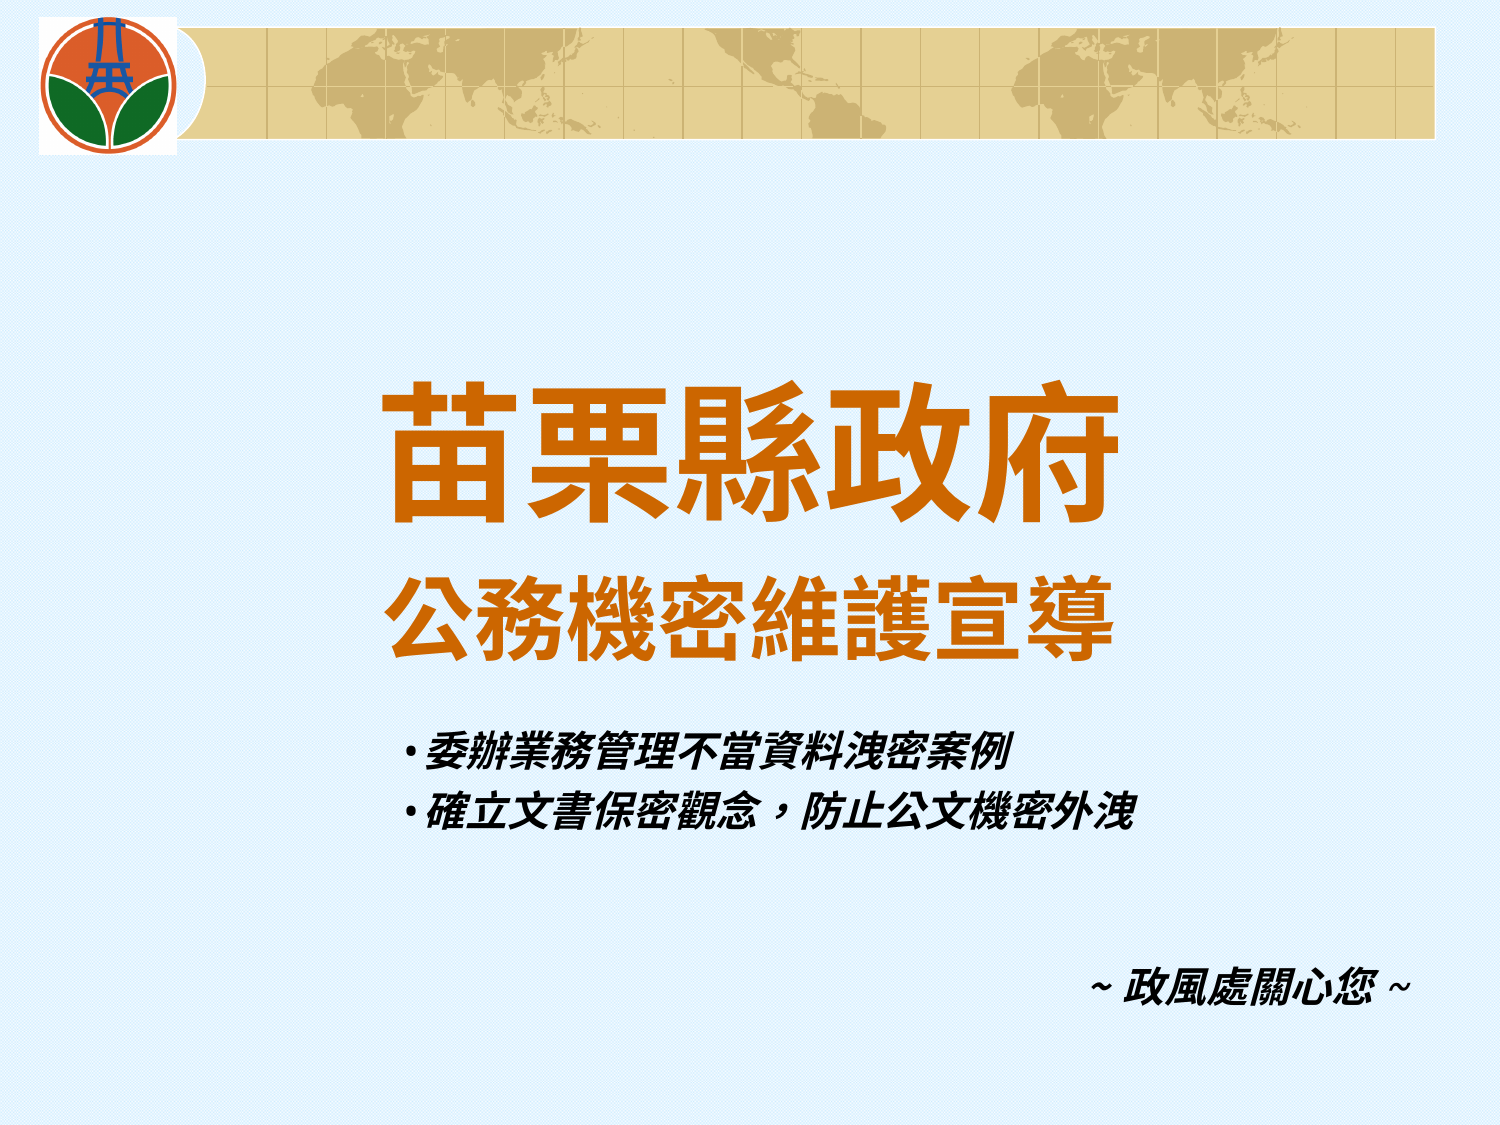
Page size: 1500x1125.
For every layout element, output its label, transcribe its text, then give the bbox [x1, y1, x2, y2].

picture [0, 0, 1500, 1125]
title 苗栗縣政府 公務機密維護宣導 [112, 350, 1388, 646]
subtitle 委辦業務管理不當資料洩密案例 確立文書保密觀念，防止公文機密外洩 ~政風處關心您~ [383, 656, 1424, 1012]
